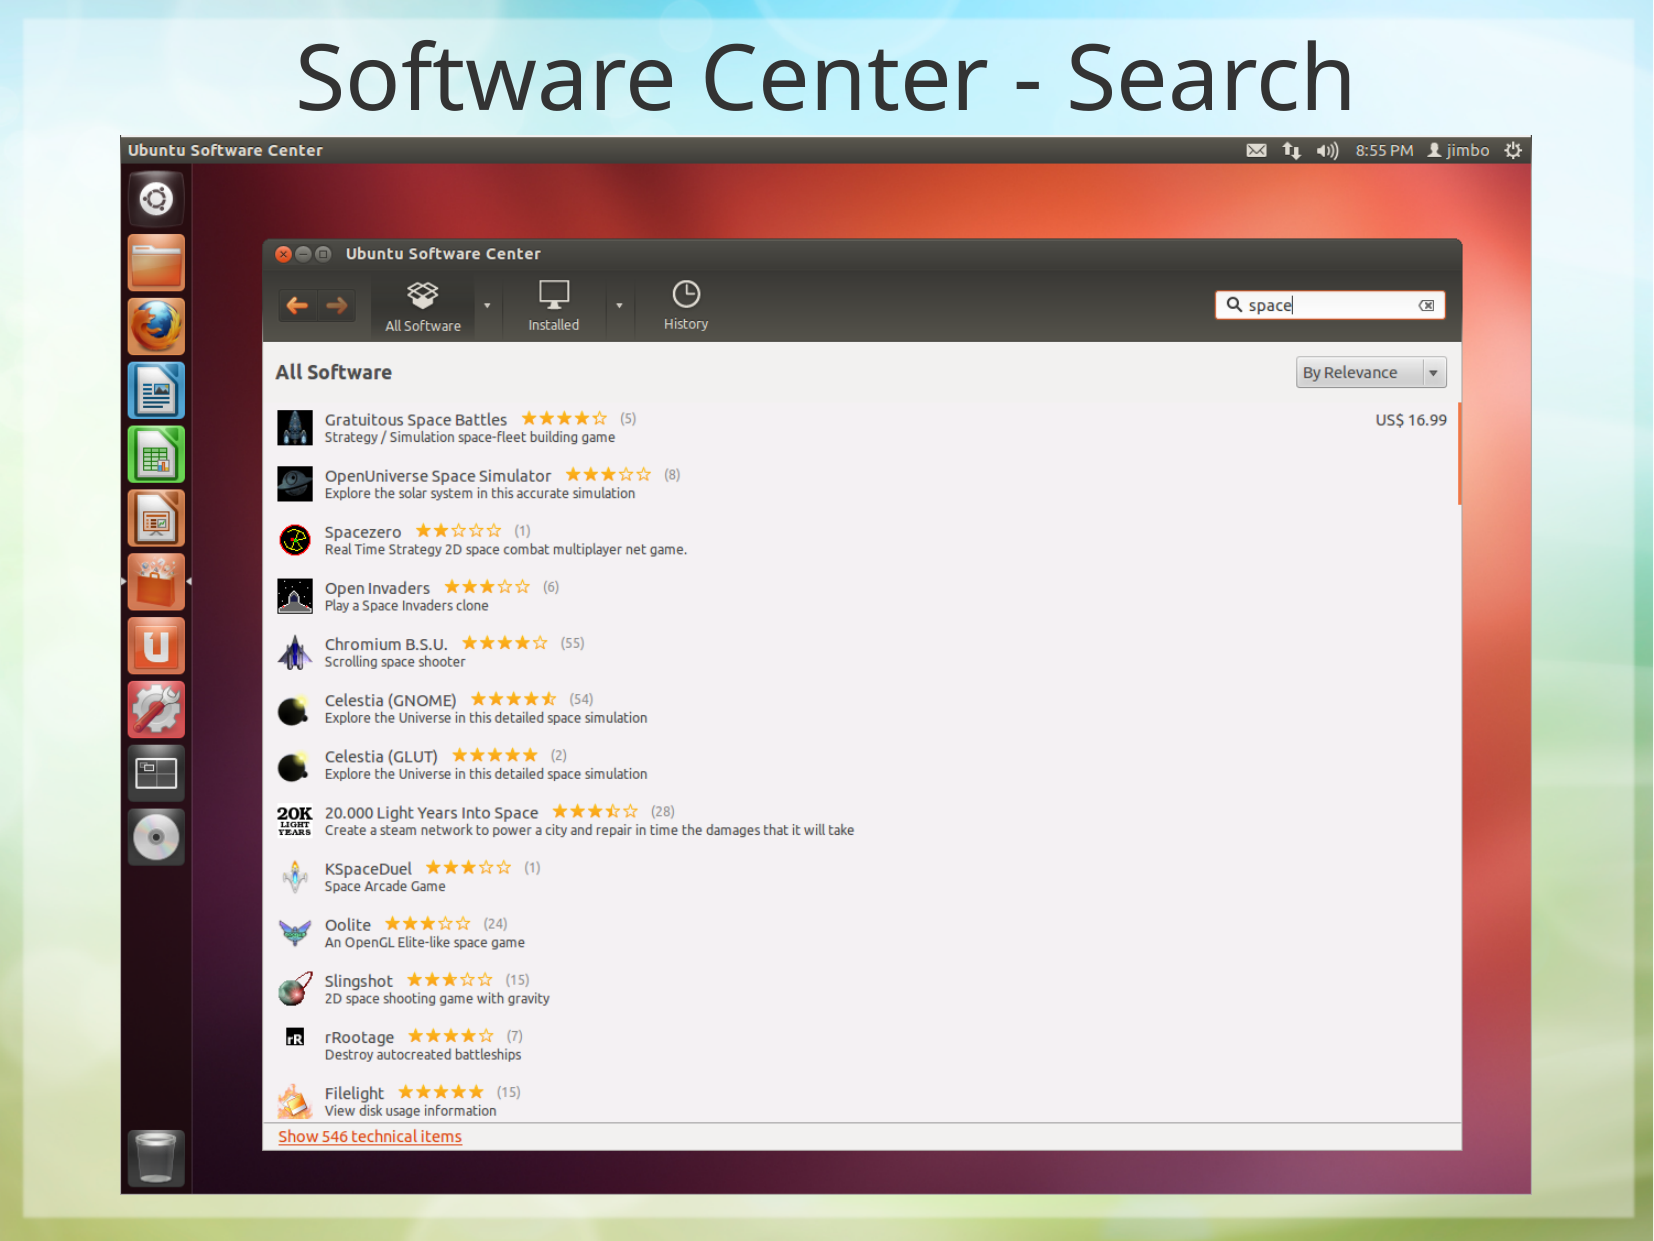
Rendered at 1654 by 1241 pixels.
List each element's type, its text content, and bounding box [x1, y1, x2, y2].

title Software Center - Search [82, 0, 1571, 151]
picture [0, 0, 1654, 1241]
